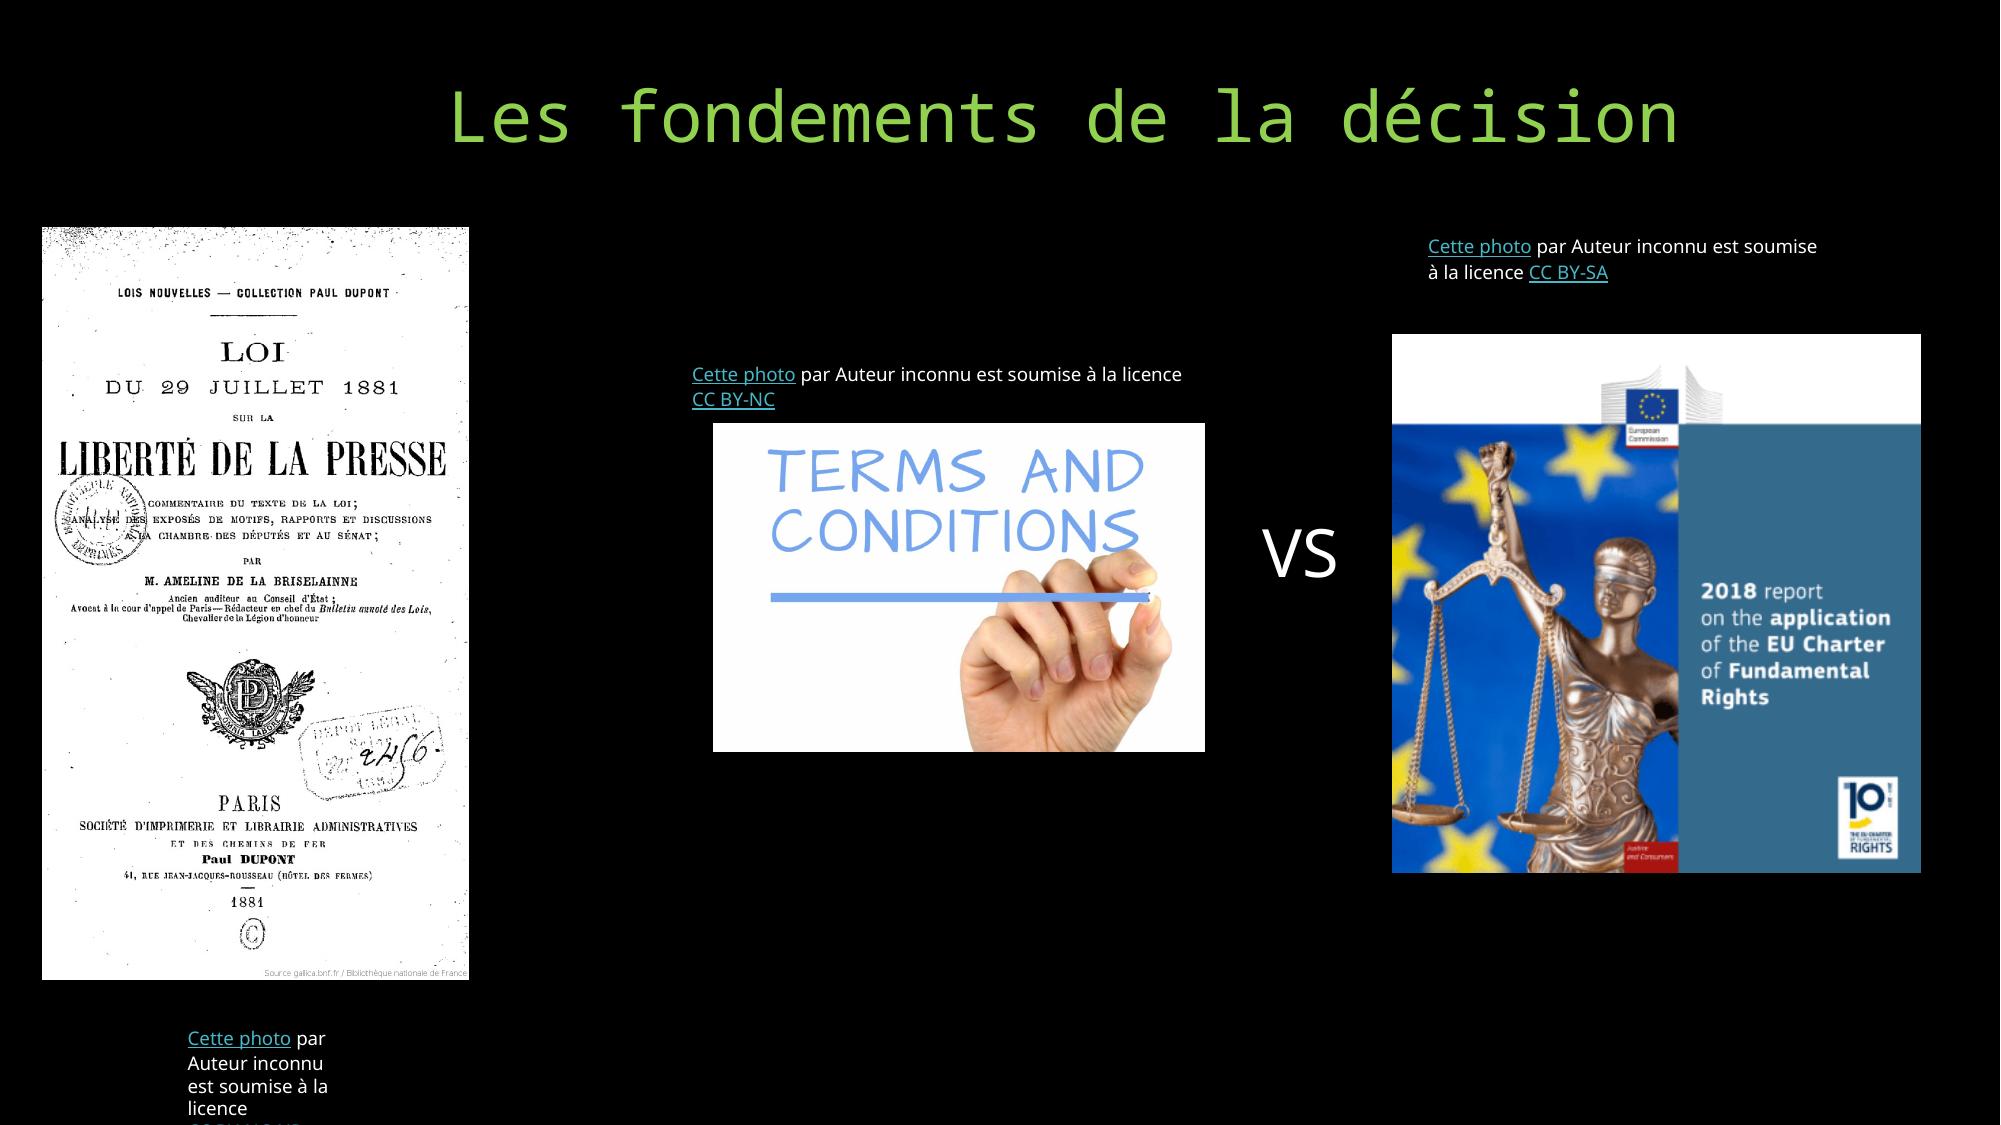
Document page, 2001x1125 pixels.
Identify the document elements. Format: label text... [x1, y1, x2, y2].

text_box Cette photo par Auteur inconnu est soumise à la licence CC BY-SA [1413, 227, 1845, 294]
picture [713, 423, 1205, 752]
text_box VS [1248, 503, 1355, 679]
text_box Cette photo par Auteur inconnu est soumise à la licence CC BY-NC [677, 355, 1205, 422]
picture [42, 227, 469, 980]
picture [1392, 334, 1921, 873]
text_box Cette photo par Auteur inconnu est soumise à la licence CC BY-NC-ND [173, 1018, 362, 1125]
title Les fondements de la décision [432, 48, 1762, 166]
